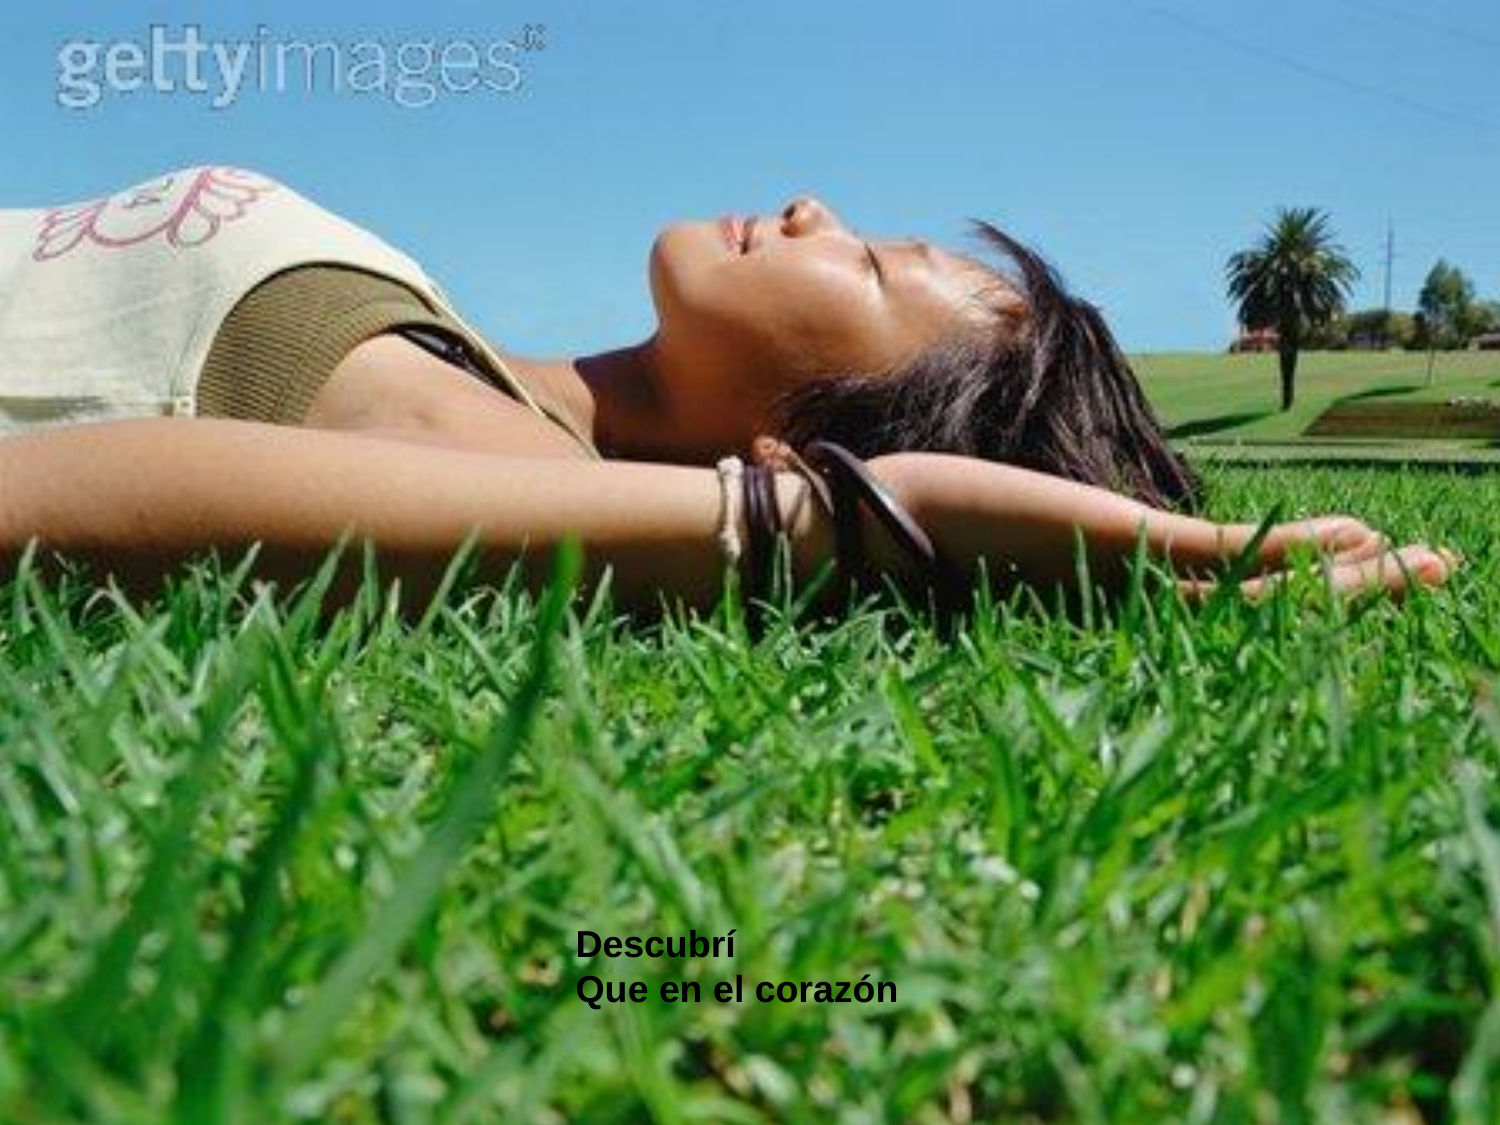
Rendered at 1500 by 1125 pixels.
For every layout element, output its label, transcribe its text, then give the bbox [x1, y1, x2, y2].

picture [0, 0, 1500, 1125]
text_box Descubrí Que en el corazón [560, 912, 975, 1063]
